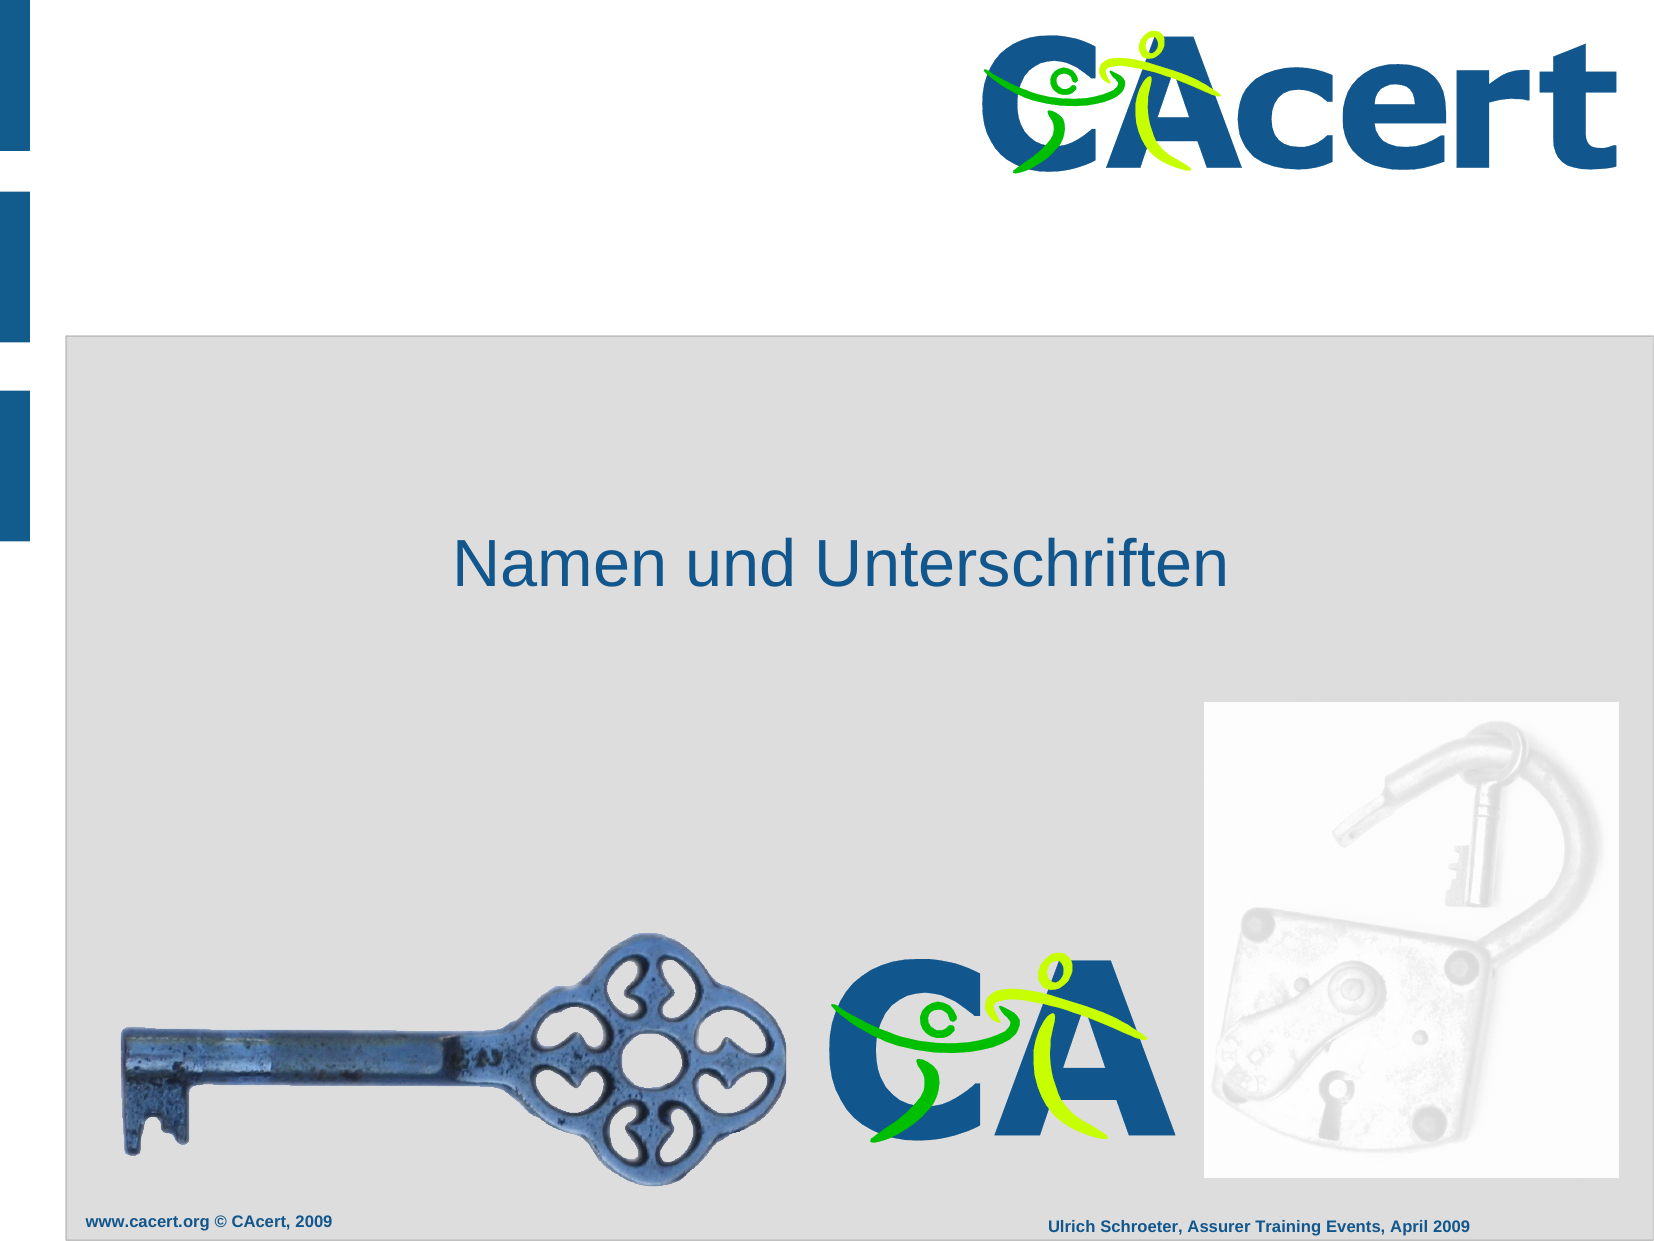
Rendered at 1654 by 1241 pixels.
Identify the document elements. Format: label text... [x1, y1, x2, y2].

picture [1204, 702, 1619, 1178]
title Namen und Unterschriften [135, 442, 1548, 601]
picture [826, 950, 1177, 1145]
picture [106, 915, 800, 1203]
